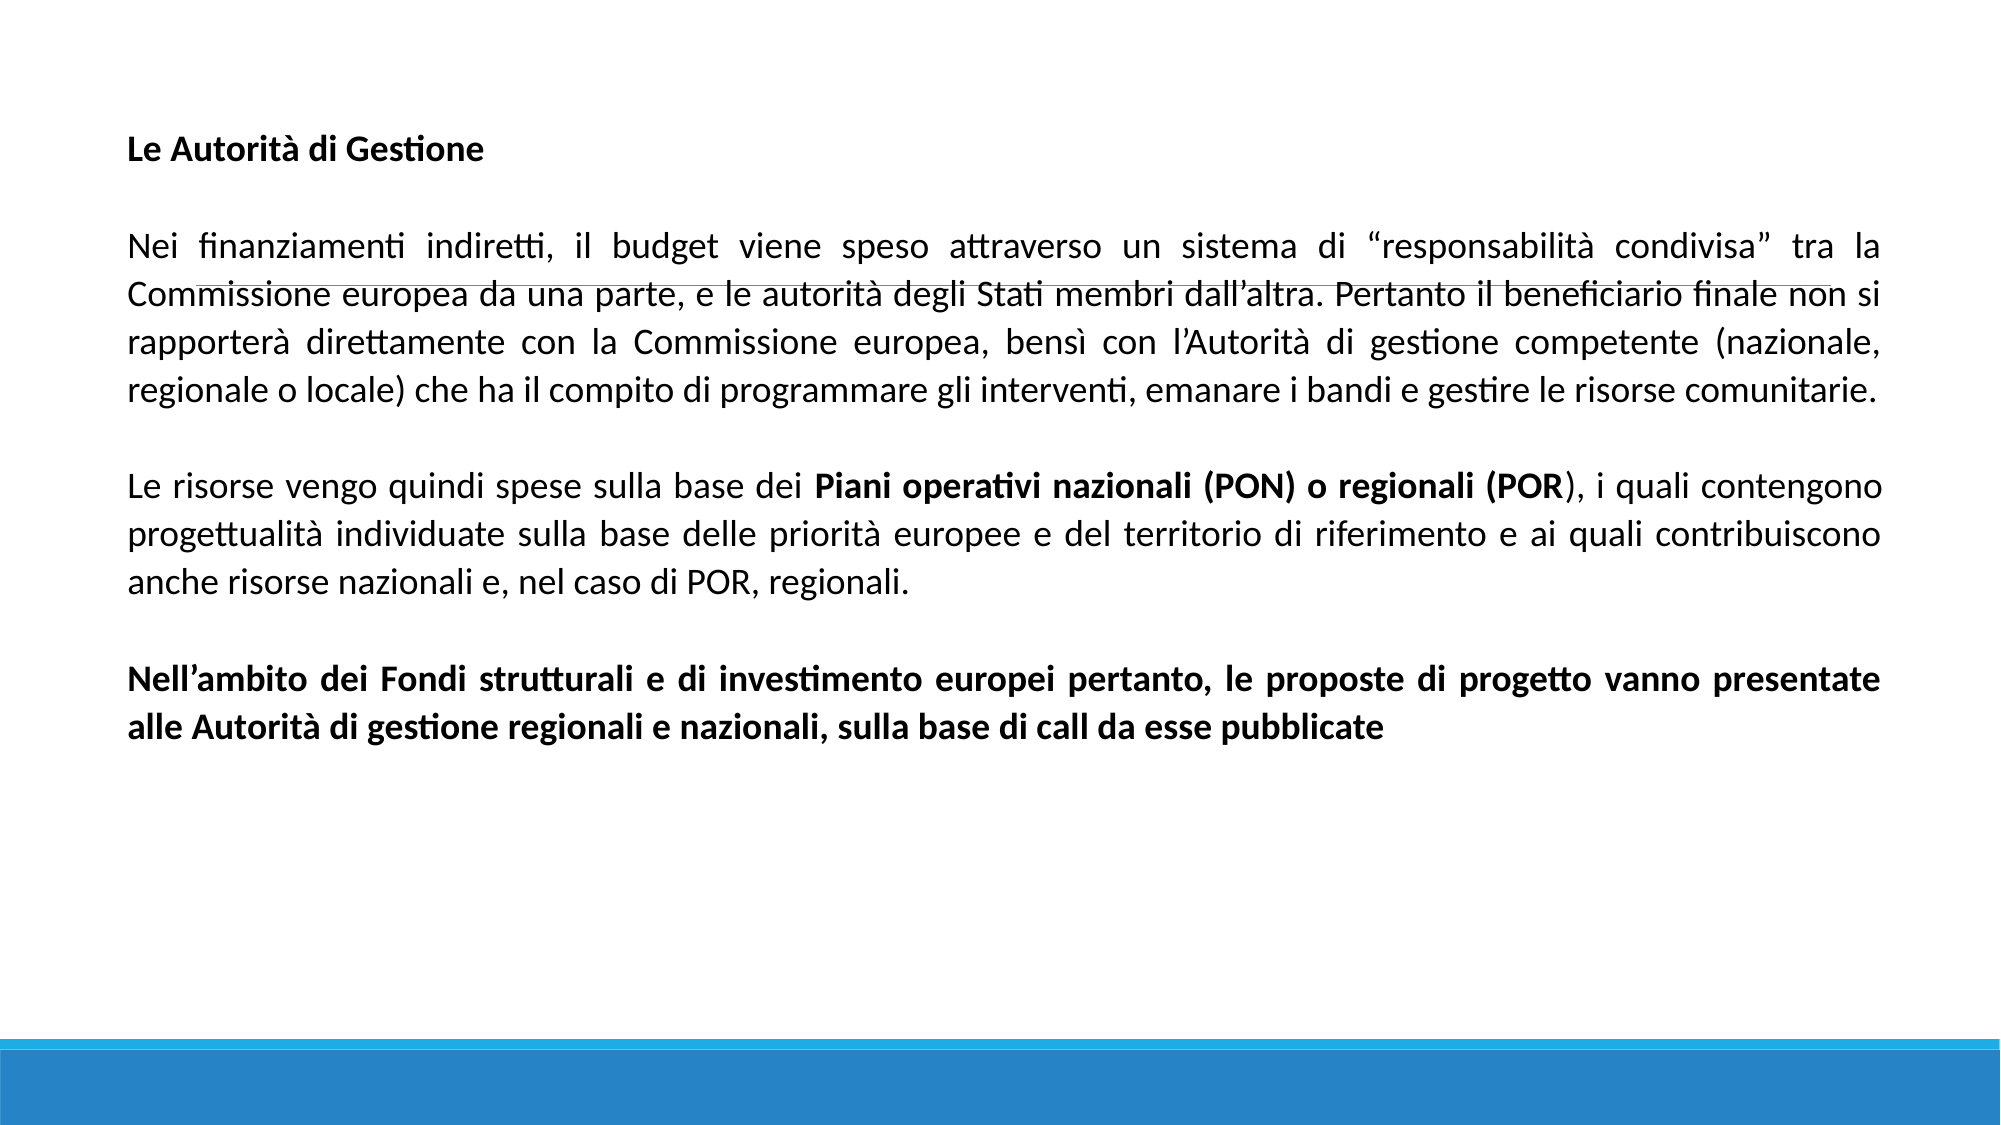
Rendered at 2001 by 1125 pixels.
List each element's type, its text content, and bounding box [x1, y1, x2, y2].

text_box Le Autorità di Gestione Nei finanziamenti indiretti, il budget viene speso attraverso un sistema di “responsabilità condivisa” tra la Commissione europea da una parte, e le autorità degli Stati membri dall’altra. Pertanto il beneficiario finale non si rapporterà direttamente con la Commissione europea, bensì con l’Autorità di gestione competente (nazionale, regionale o locale) che ha il compito di programmare gli interventi, emanare i bandi e gestire le risorse comunitarie. Le risorse vengo quindi spese sulla base dei Piani operativi nazionali (PON) o regionali (POR), i quali contengono progettualità individuate sulla base delle priorità europee e del territorio di riferimento e ai quali contribuiscono anche risorse nazionali e, nel caso di POR, regionali. Nell’ambito dei Fondi strutturali e di investimento europei pertanto, le proposte di progetto vanno presentate alle Autorità di gestione regionali e nazionali, sulla base di call da esse pubblicate [112, 113, 1898, 755]
